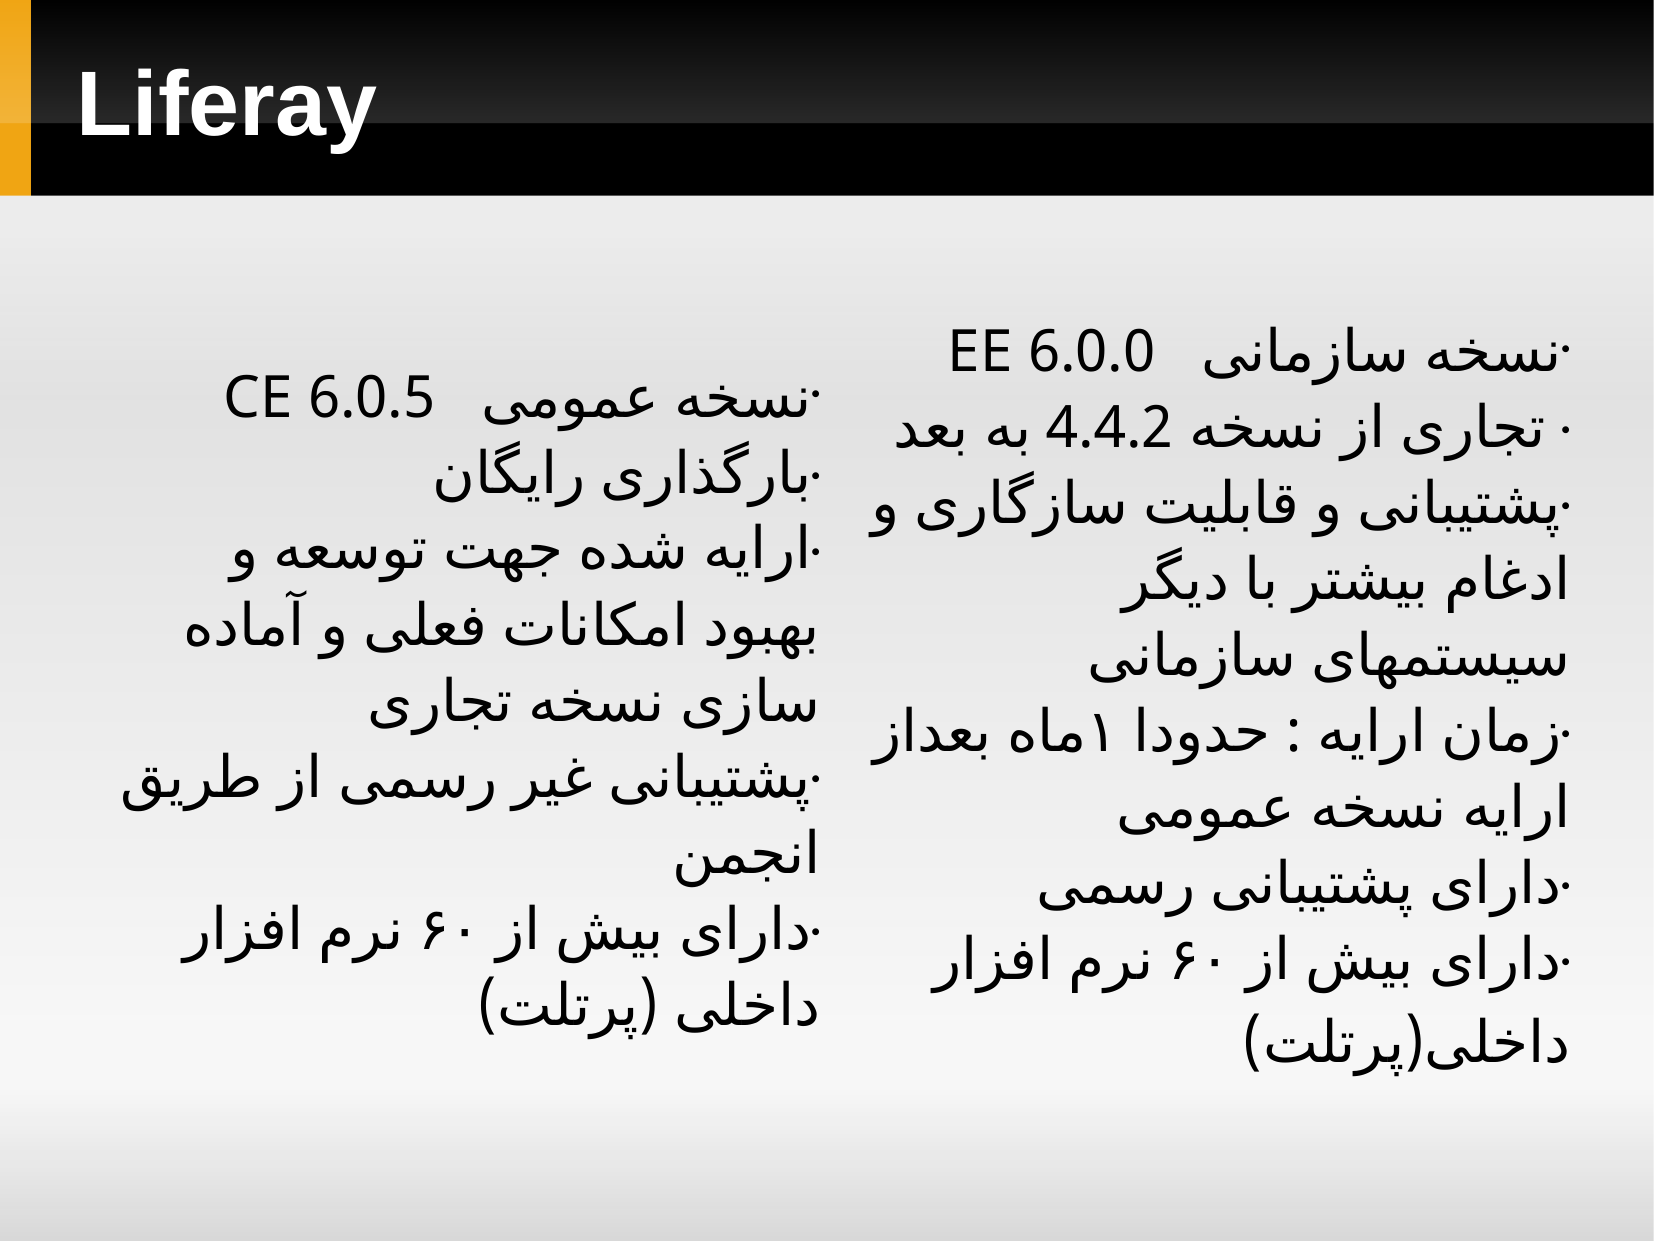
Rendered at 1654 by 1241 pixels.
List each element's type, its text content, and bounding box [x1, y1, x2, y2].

subtitle نسخه سازمانی 6.0.0 EE تجاری از نسخه 4.4.2 به بعد پشتیبانی و قابلیت سازگاری و ادغام بیشتر با دیگر سیستمهای سازمانی زمان ارایه : حدودا ۱ماه بعداز ارایه نسخه عمومی دارای پشتیبانی رسمی دارای بیش از ۶۰ نرم افزار داخلی(پرتلت) [862, 283, 1571, 1116]
picture [0, 0, 1654, 1241]
title Liferay [76, 7, 1565, 200]
text_box نسخه عمومی 6.0.5 CE بارگذاری رایگان ارایه شده جهت توسعه و بهبود امکانات فعلی و آماده سازی نسخه تجاری پشتیبانی غیر رسمی از طریق انجمن دارای بیش از ۶۰ نرم افزار داخلی (پرتلت) [112, 299, 821, 1104]
